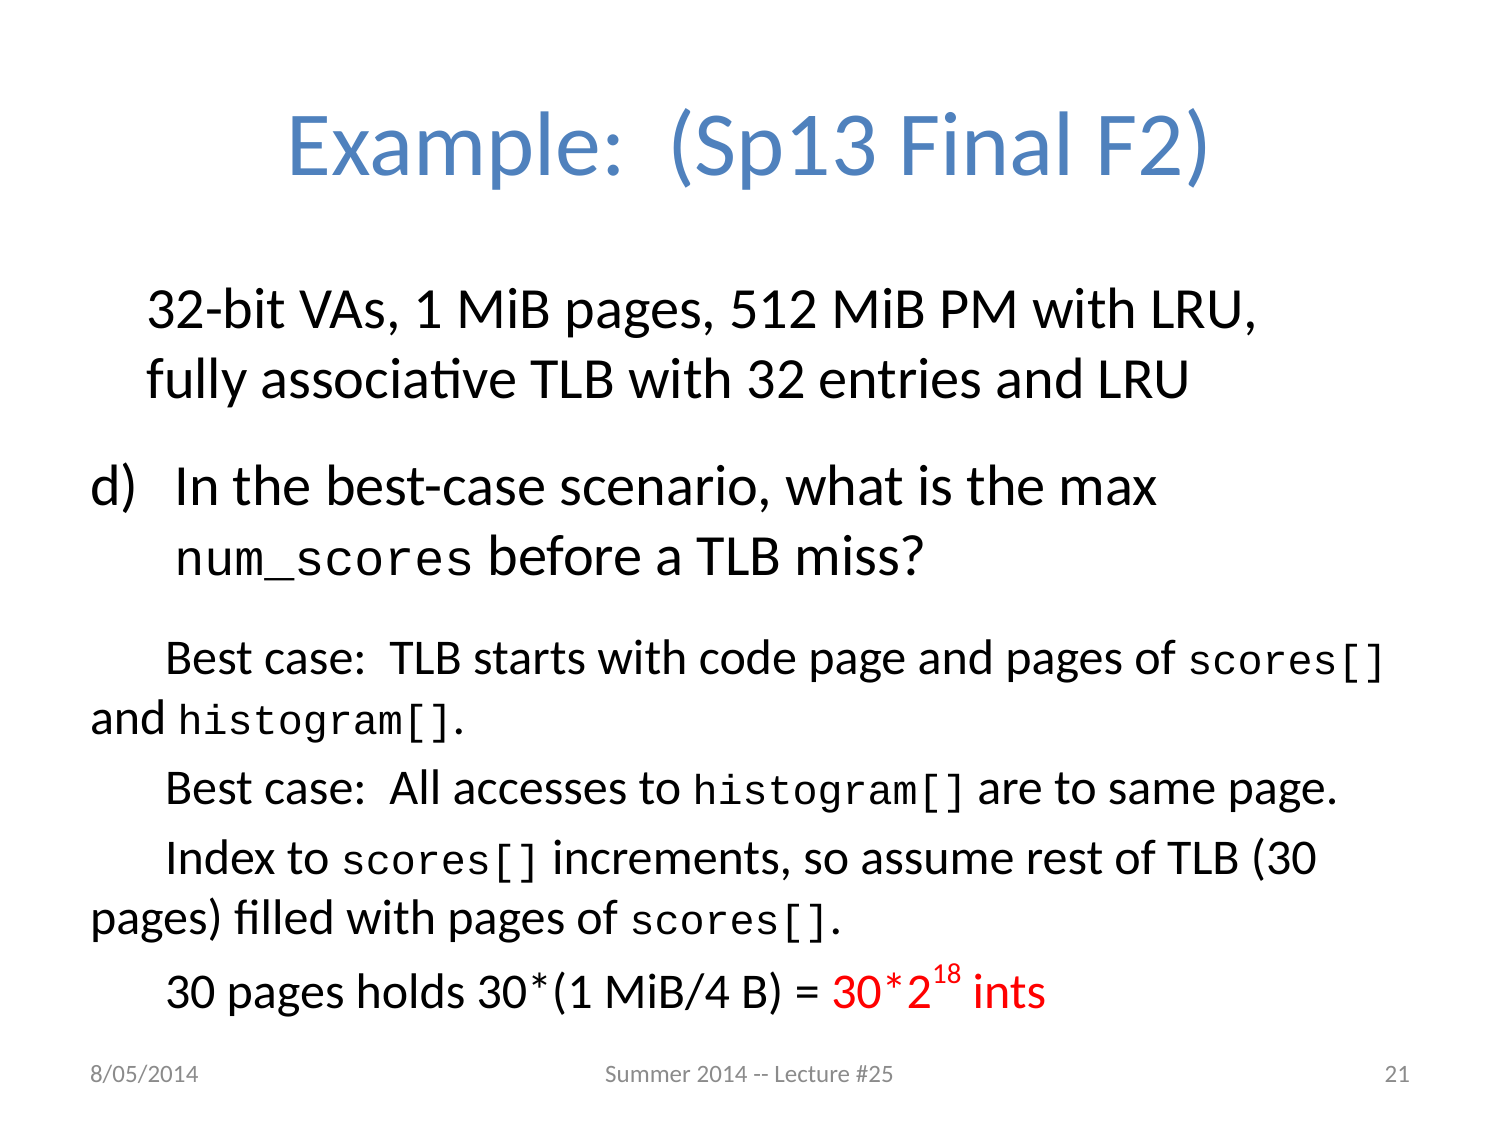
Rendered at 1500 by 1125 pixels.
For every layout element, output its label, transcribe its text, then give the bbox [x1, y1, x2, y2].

footer Summer 2014 -- Lecture #25 [512, 1042, 988, 1103]
title Example: (Sp13 Final F2) [75, 45, 1425, 233]
slide_number 8/05/2014 [75, 1042, 425, 1103]
slide_number <number> [1074, 1042, 1425, 1103]
list 32-bit VAs, 1 MiB pages, 512 MiB PM with LRU, fully associative TLB with 32 entries and LRU In the best-case scenario, what is the max num_scores before a TLB miss? Best case: TLB starts with code page and pages of scores[] and histogram[]. Best case: All accesses to histogram[] are to same page. Index to scores[] increments, so assume rest of TLB (30 pages) filled with pages of scores[]. 30 pages holds 30*(1 MiB/4 B) = 30*218 ints [75, 262, 1425, 1073]
